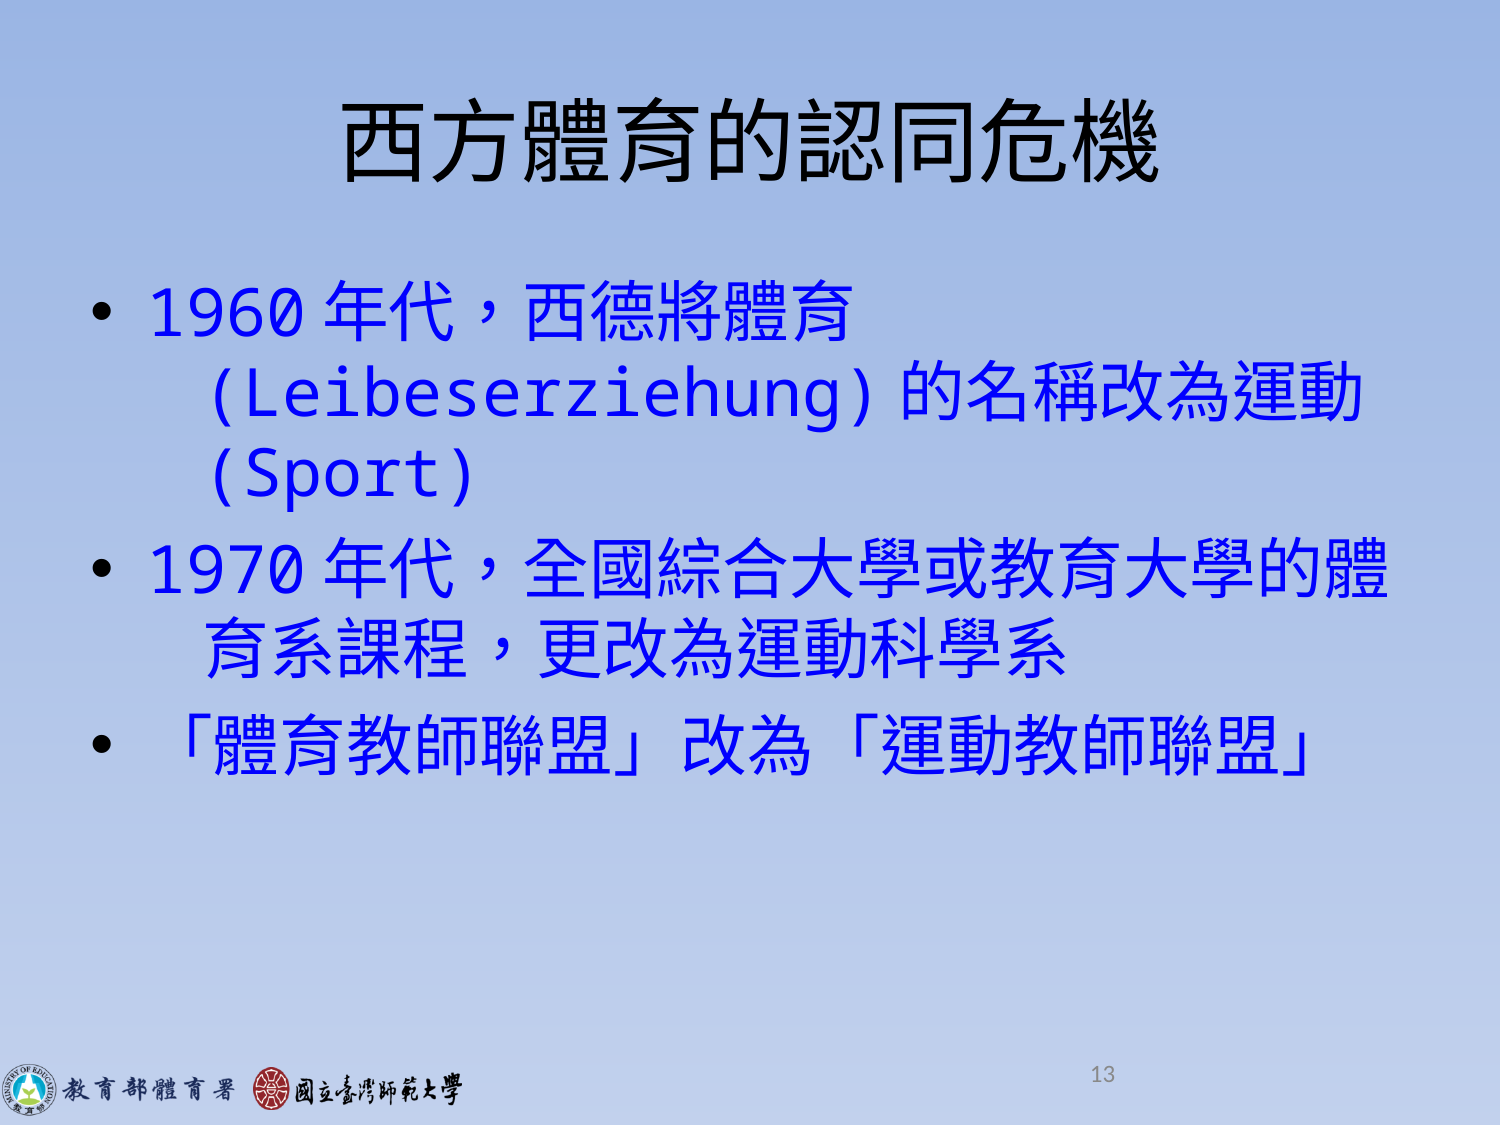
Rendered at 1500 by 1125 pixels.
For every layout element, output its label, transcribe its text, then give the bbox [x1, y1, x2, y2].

list 1960年代，西德將體育(Leibeserziehung)的名稱改為運動(Sport) 1970年代，全國綜合大學或教育大學的體育系課程，更改為運動科學系 「體育教師聯盟」改為「運動教師聯盟」 [75, 262, 1426, 1005]
title 西方體育的認同危機 [75, 45, 1426, 233]
text_box [1074, 1042, 1426, 1103]
